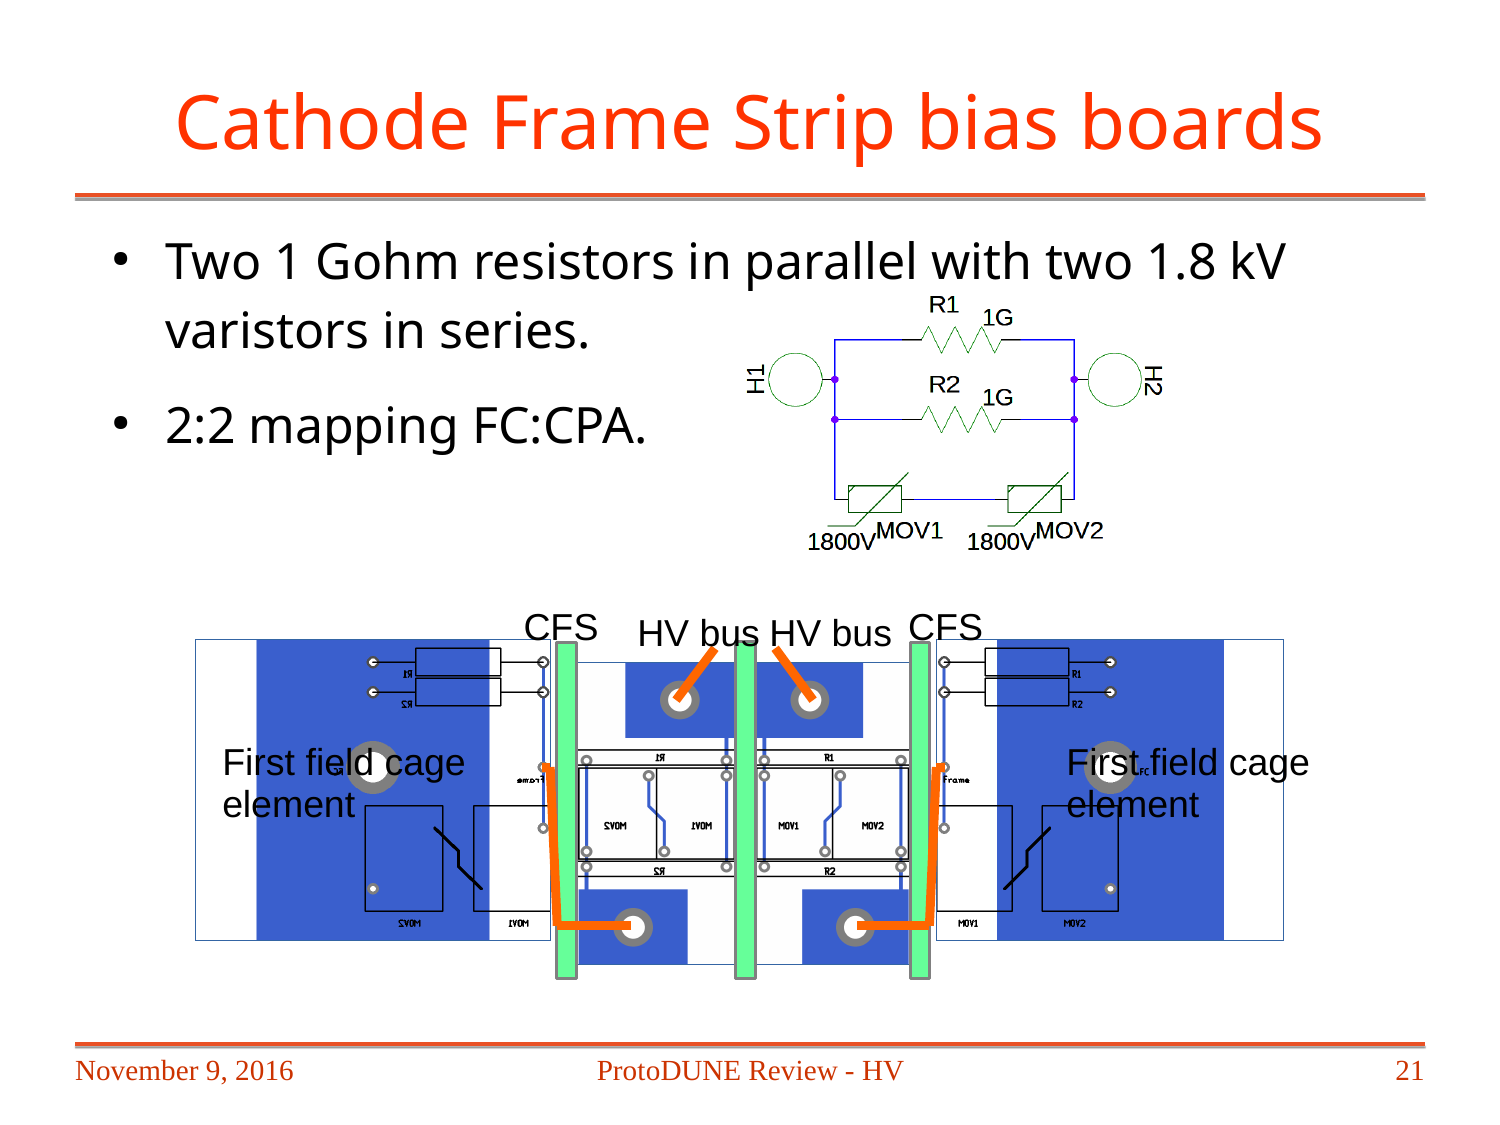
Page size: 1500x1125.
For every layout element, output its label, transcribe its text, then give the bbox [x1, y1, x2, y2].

text_box HV bus [780, 600, 912, 667]
picture [195, 639, 551, 941]
picture [718, 475, 1191, 598]
text_box CFS [888, 595, 1003, 661]
text_box CFS [504, 595, 619, 661]
title Cathode Frame Strip bias boards [75, 44, 1425, 196]
text_box [910, 661, 930, 921]
text_box [910, 926, 930, 979]
text_box [735, 667, 756, 979]
text_box [556, 661, 577, 921]
picture [756, 667, 910, 965]
text_box [556, 926, 577, 979]
picture [936, 639, 1284, 941]
text_box First field cage element [203, 729, 486, 838]
text_box First field cage element [1047, 729, 1330, 838]
text_box HV bus [586, 600, 780, 667]
text_box Two 1 Gohm resistors in parallel with two 1.8 kV varistors in series. 2:2 mapping FC:CPA. [74, 214, 1435, 475]
picture [577, 662, 735, 965]
